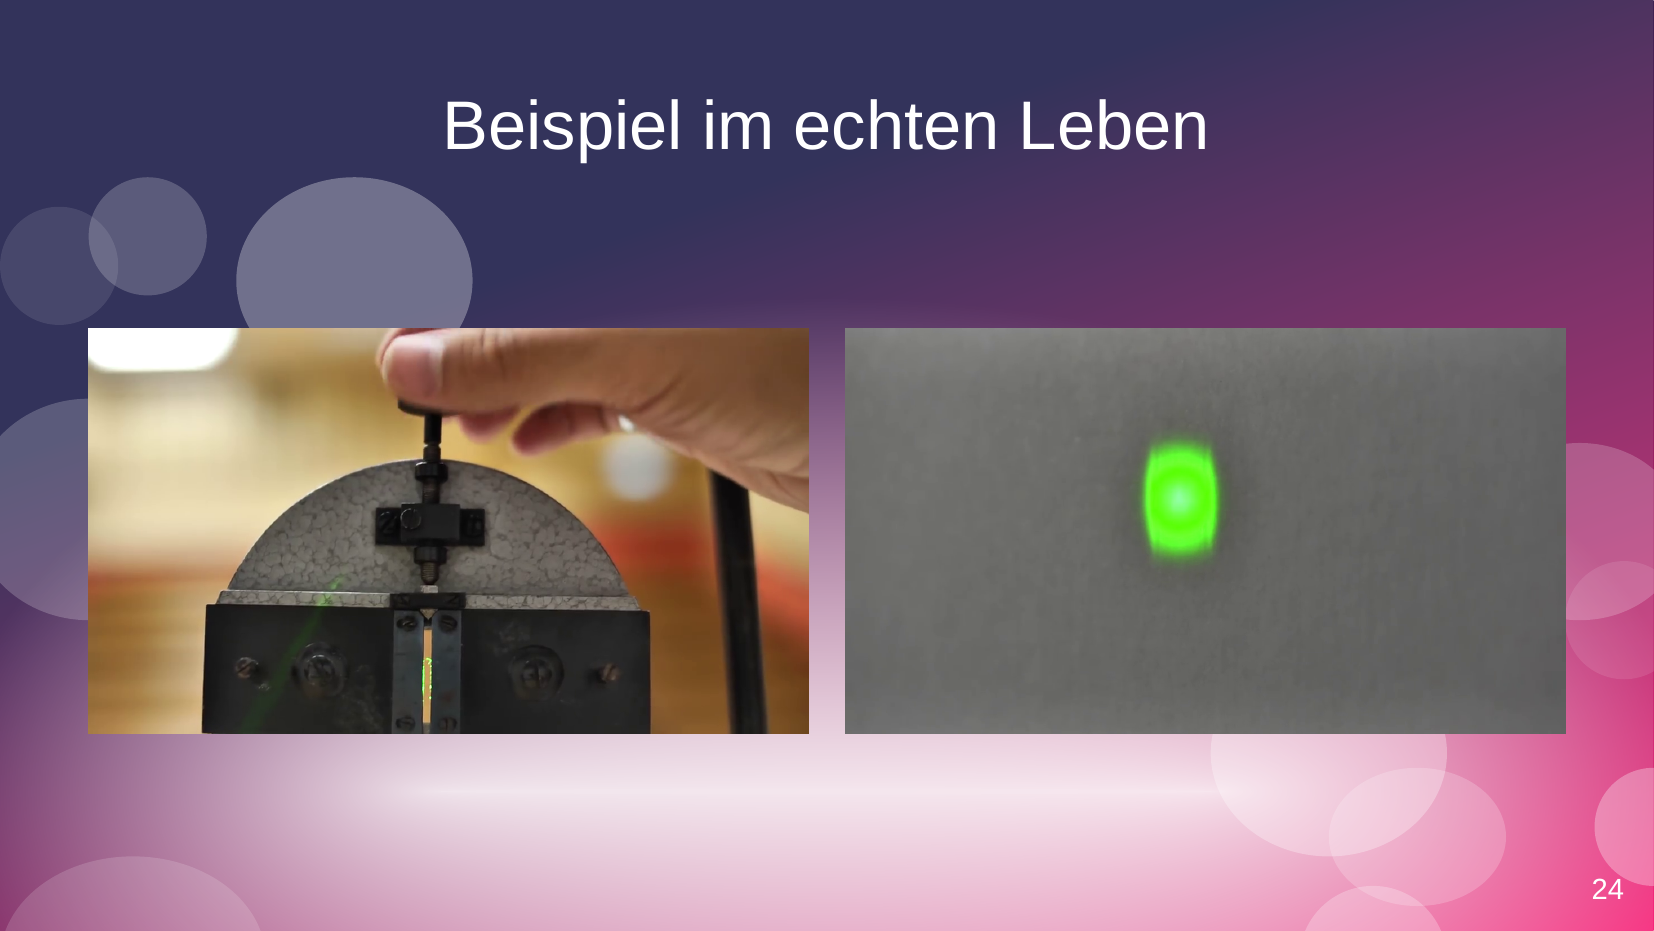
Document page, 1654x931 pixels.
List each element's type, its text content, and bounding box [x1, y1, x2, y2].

title Beispiel im echten Leben [88, 44, 1565, 207]
picture [845, 328, 1566, 735]
picture [88, 328, 809, 735]
